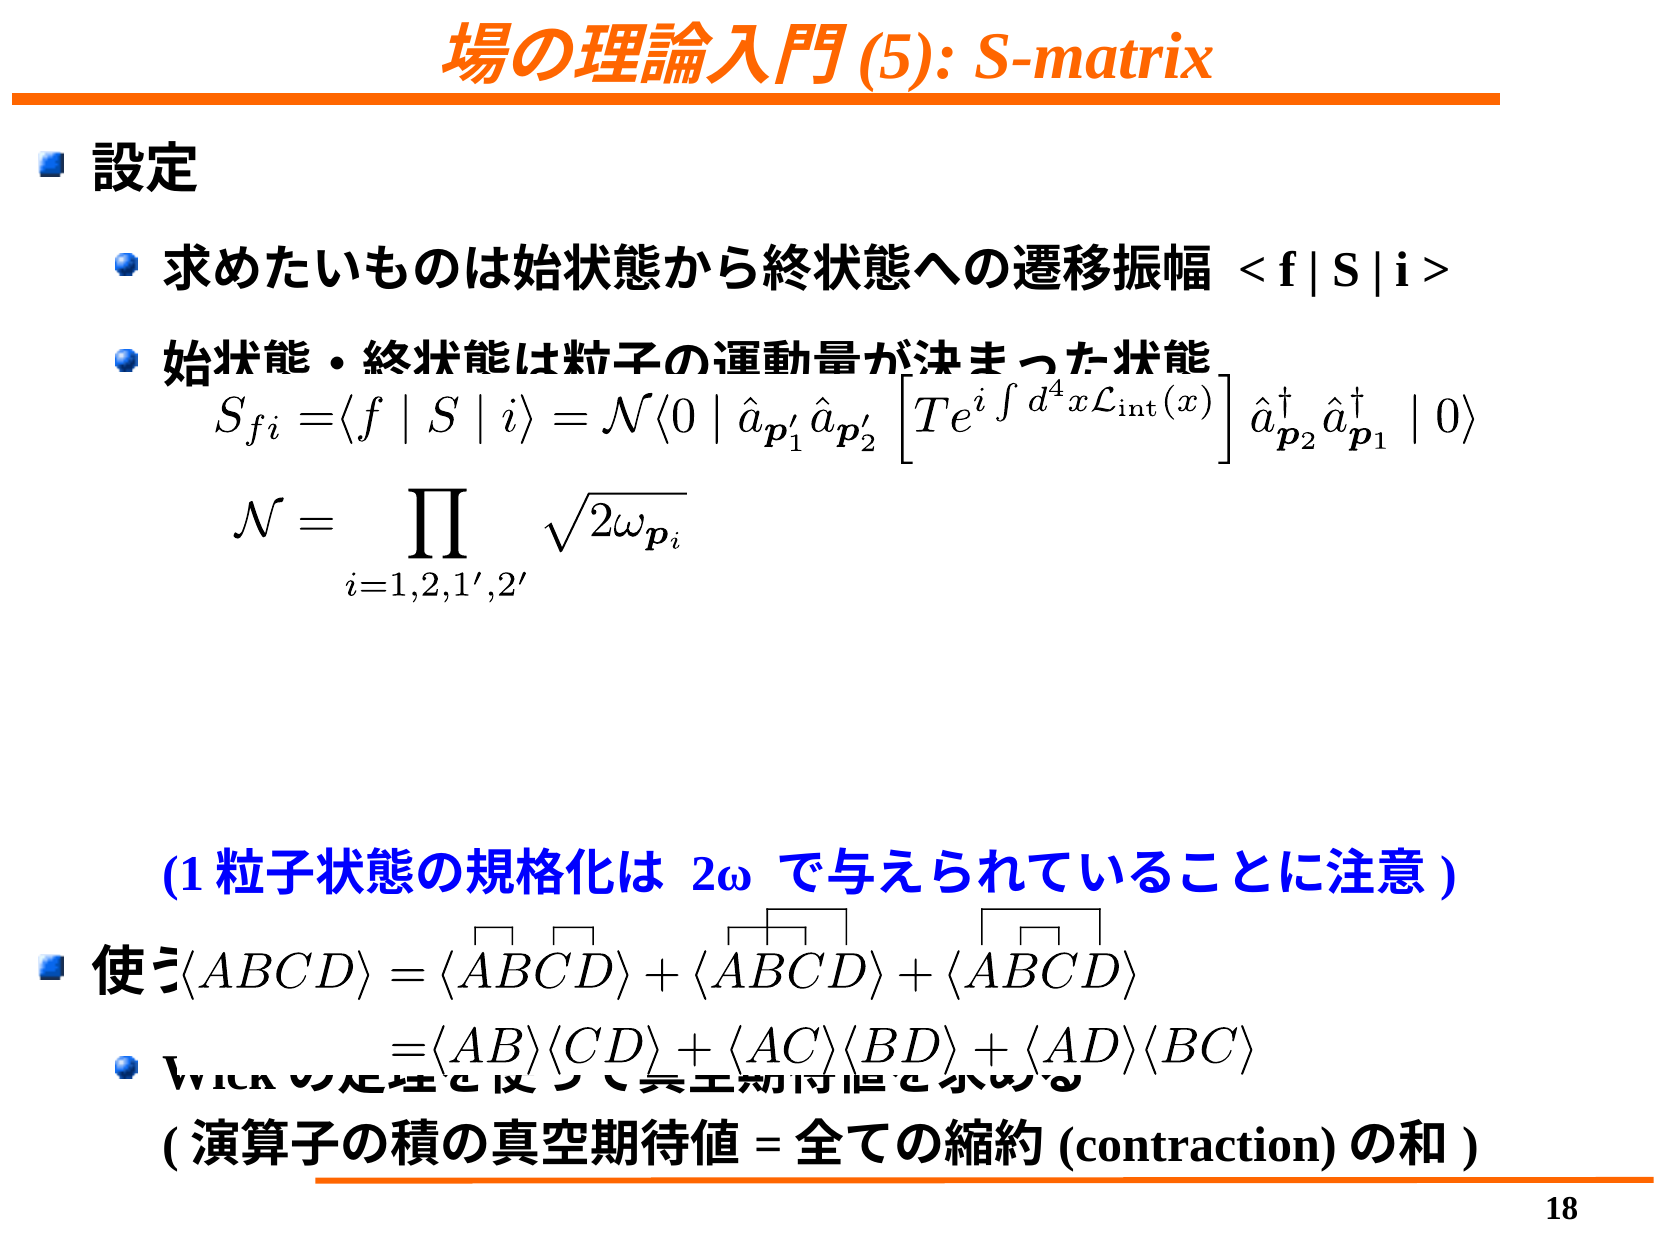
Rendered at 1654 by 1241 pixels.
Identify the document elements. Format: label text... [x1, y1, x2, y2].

list 設定 求めたいものは始状態から終状態への遷移振幅 < f | S | i > 始状態・終状態は粒子の運動量が決まった状態 (1粒子状態の規格化は 2ω で与えられていることに注意) 使う道具 Wickの定理を使って真空期待値を求める (演算子の積の真空期待値=全ての縮約(contraction)の和) Feynman propagator = 2つの場の演算子のT積の真空期待値 [20, 124, 1621, 1146]
text_box [177, 908, 1258, 1075]
text_box [212, 374, 1480, 603]
title 場の理論入門(5): S-matrix [0, 0, 1654, 99]
